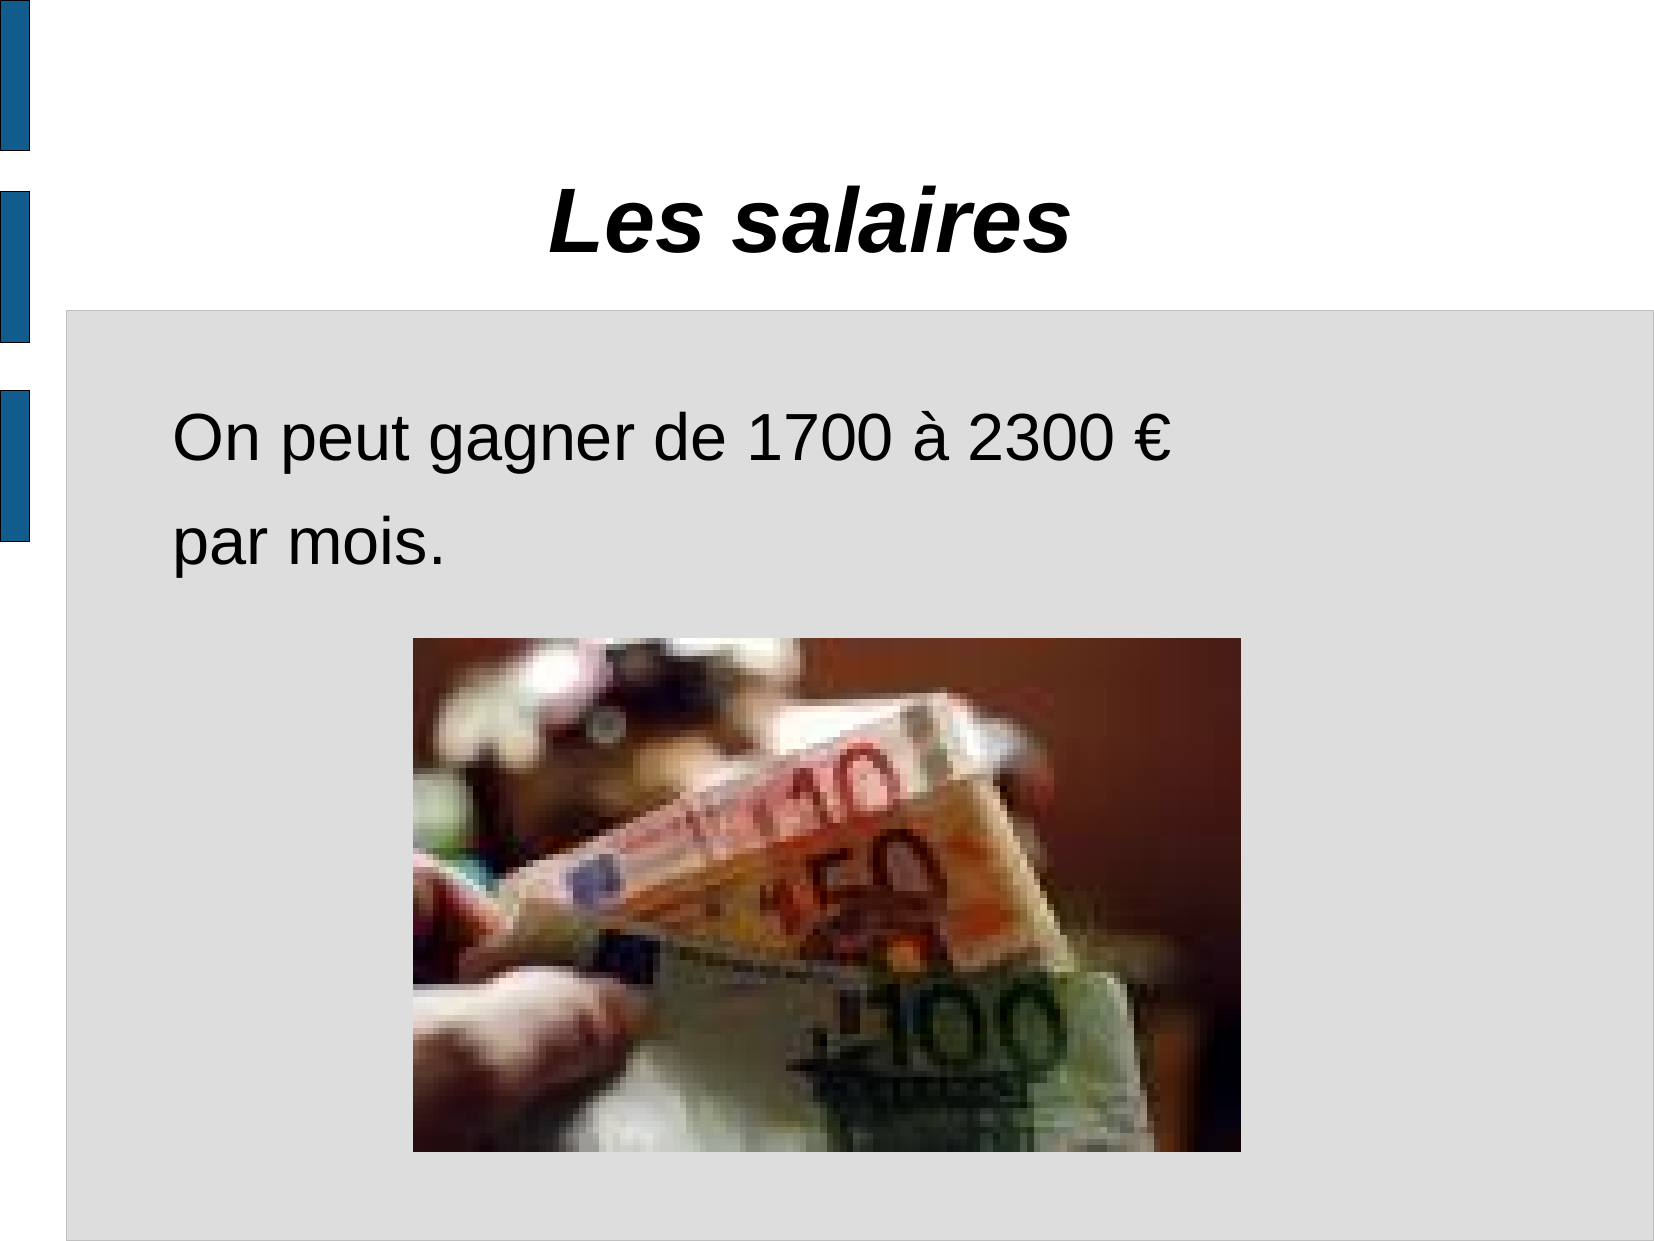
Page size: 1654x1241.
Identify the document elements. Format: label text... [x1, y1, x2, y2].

list On peut gagner de 1700 à 2300 € par mois. [154, 399, 1536, 1182]
title Les salaires [88, 117, 1534, 325]
picture [413, 638, 1241, 1152]
